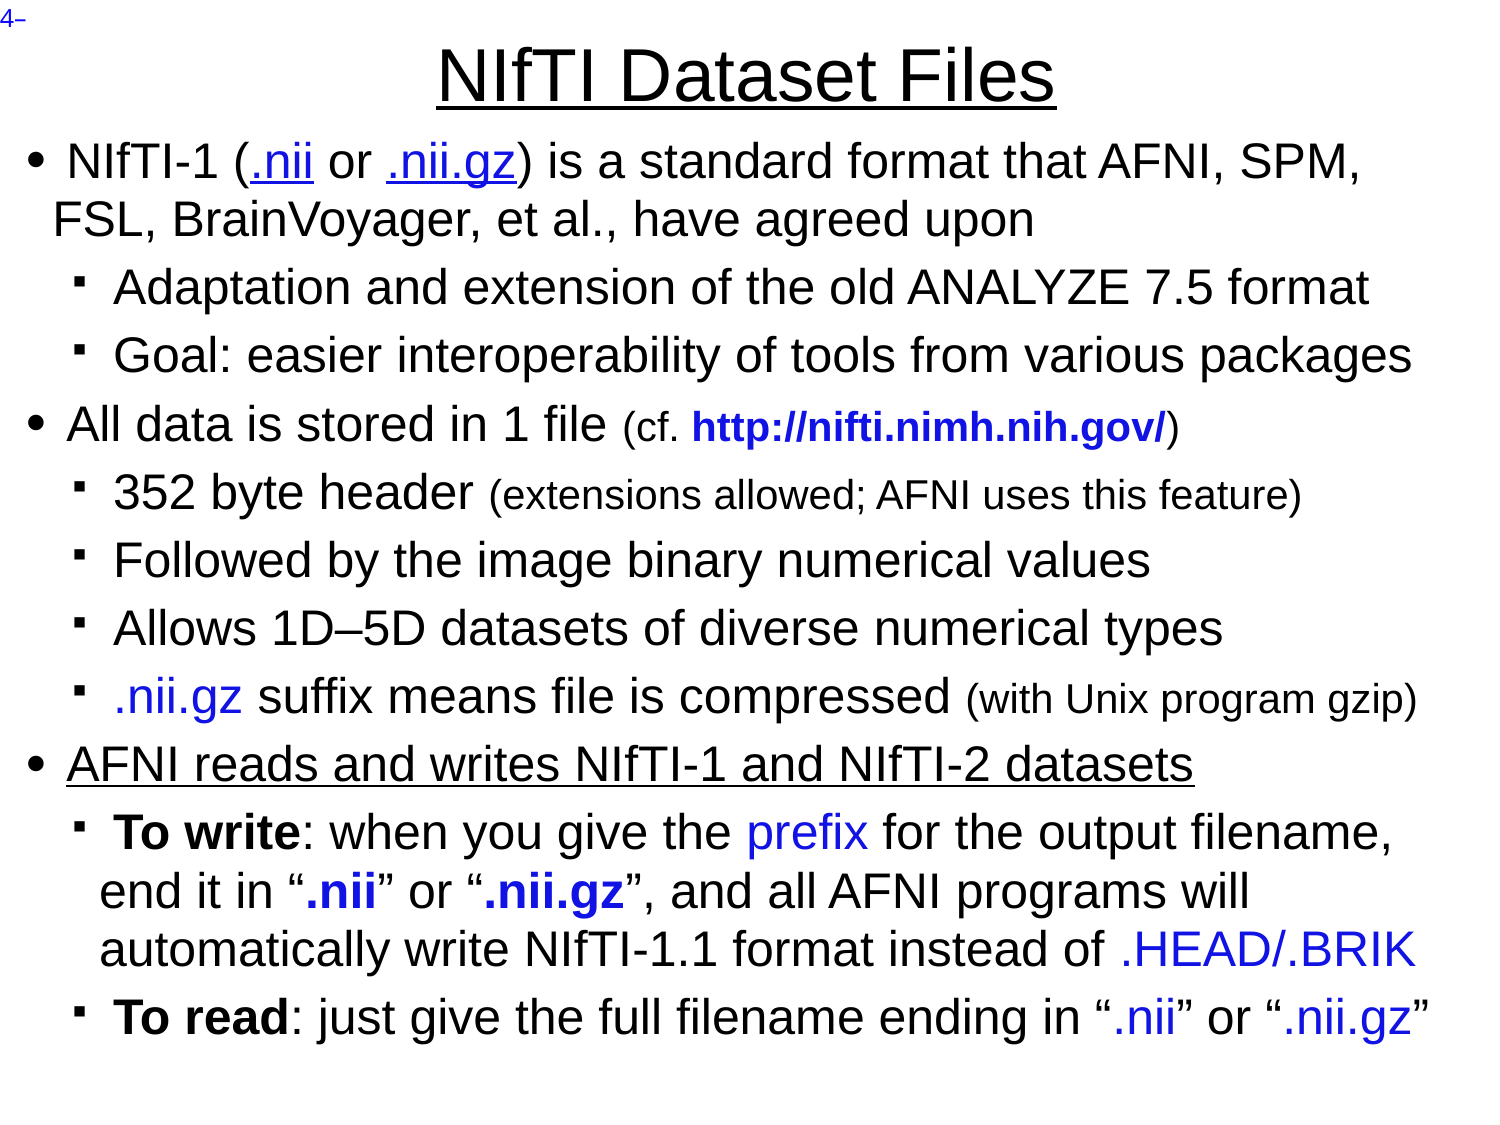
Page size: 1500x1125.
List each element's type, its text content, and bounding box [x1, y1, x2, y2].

list NIfTI-1 (.nii or .nii.gz) is a standard format that AFNI, SPM, FSL, BrainVoyager, et al., have agreed upon Adaptation and extension of the old ANALYZE 7.5 format Goal: easier interoperability of tools from various packages All data is stored in 1 file (cf. http://nifti.nimh.nih.gov/) 352 byte header (extensions allowed; AFNI uses this feature) Followed by the image binary numerical values Allows 1D–5D datasets of diverse numerical types .nii.gz suffix means file is compressed (with Unix program gzip) AFNI reads and writes NIfTI-1 and NIfTI-2 datasets To write: when you give the prefix for the output filename, end it in “.nii” or “.nii.gz”, and all AFNI programs will automatically write NIfTI-1.1 format instead of .HEAD/.BRIK To read: just give the full filename ending in “.nii” or “.nii.gz” [9, 124, 1491, 1116]
title NIfTI Dataset Files [109, 16, 1385, 124]
